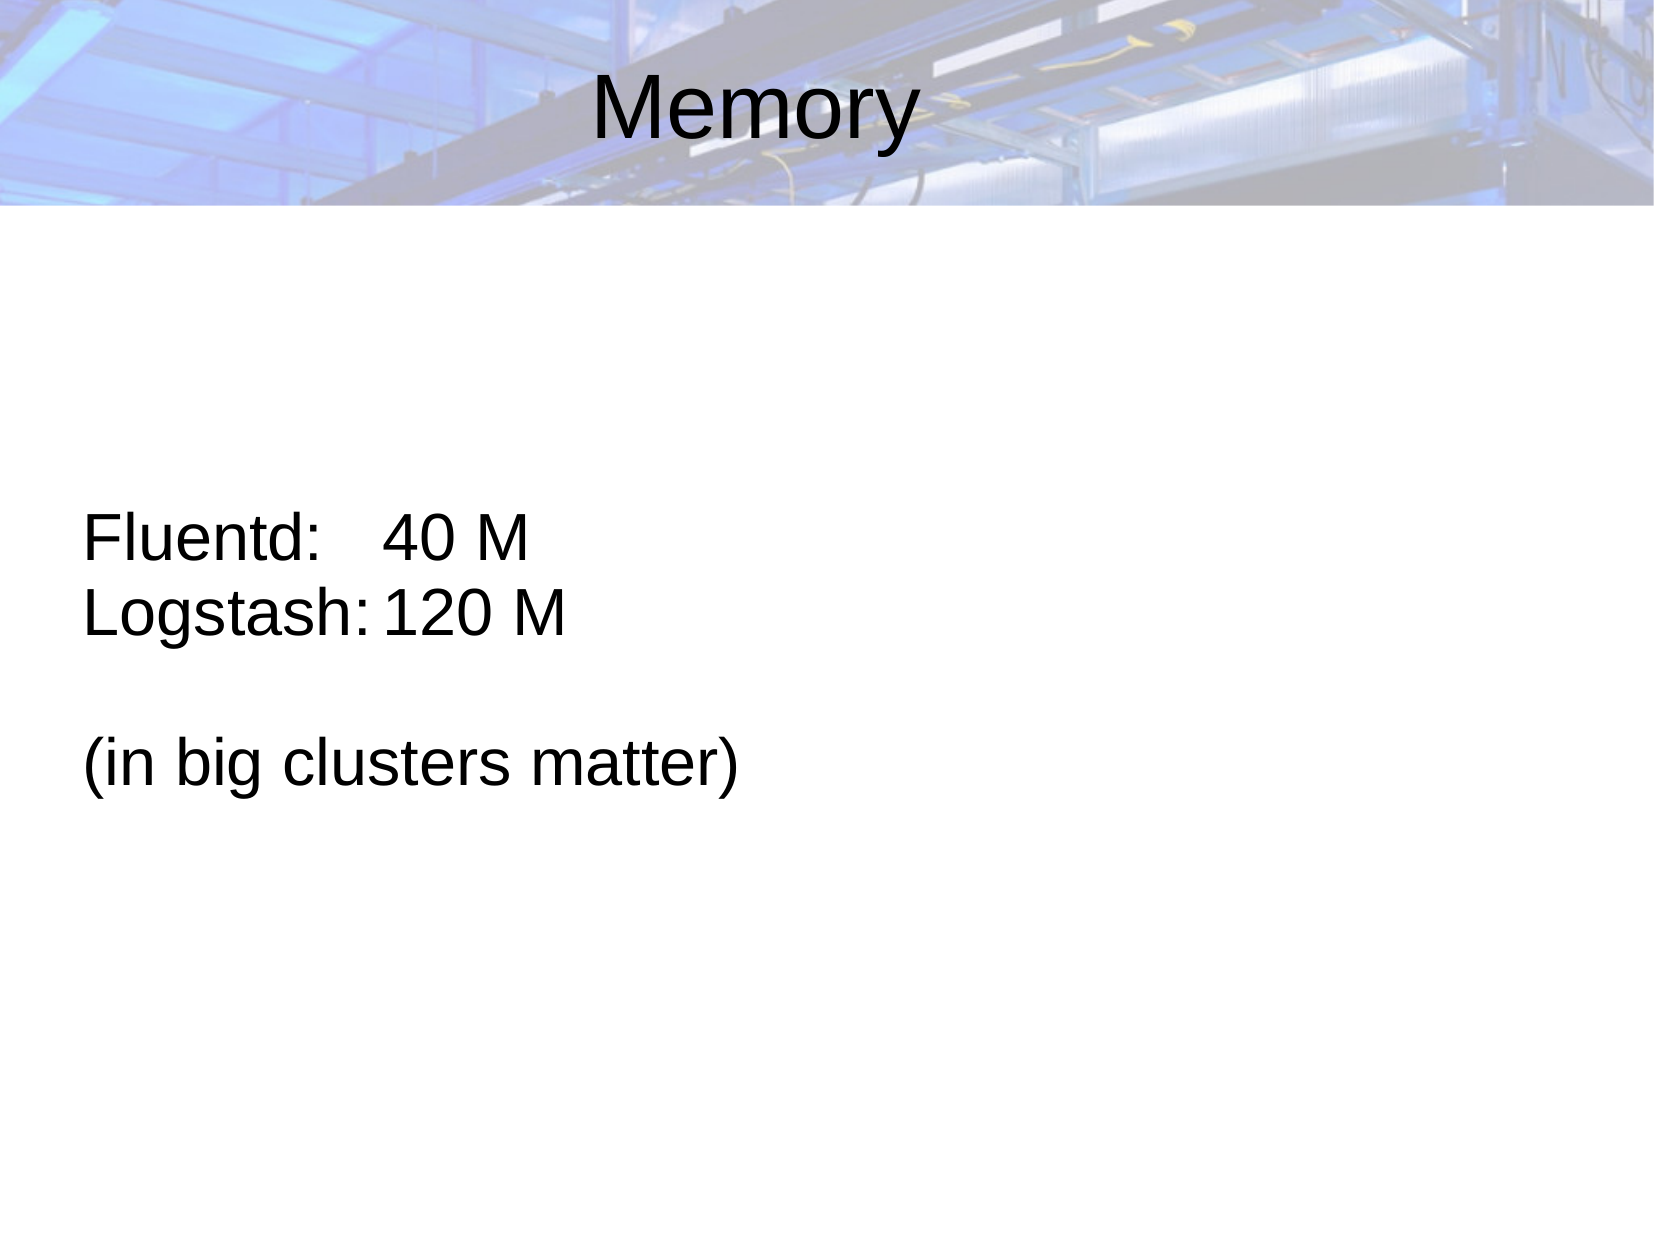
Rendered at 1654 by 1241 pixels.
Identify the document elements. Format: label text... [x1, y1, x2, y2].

subtitle Fluentd: 40 M Logstash: 120 M (in big clusters matter) [82, 290, 1538, 1010]
title Memory [11, 2, 1501, 211]
picture [0, 0, 1654, 1241]
